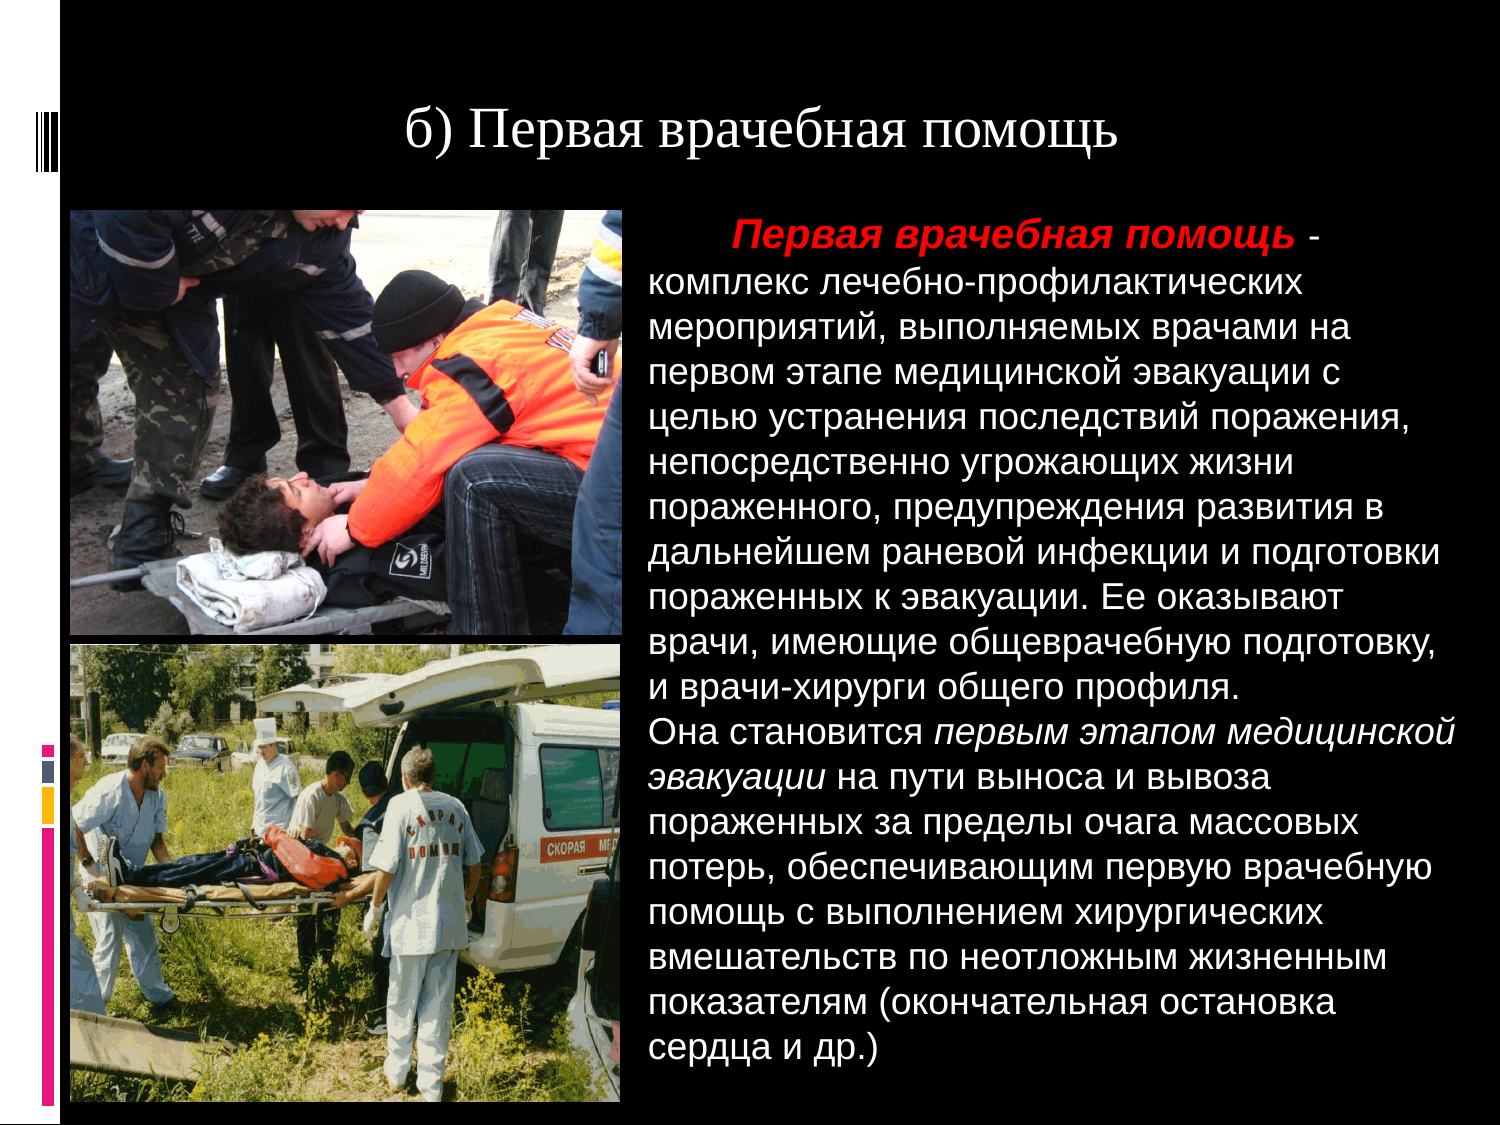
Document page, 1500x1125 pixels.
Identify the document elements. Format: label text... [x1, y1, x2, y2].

picture [70, 644, 620, 1102]
picture [70, 210, 622, 635]
text_box б) Первая врачебная помощь [93, 82, 1430, 168]
text_box Первая врачебная помощь - комплекс лечебно-профилактических мероприятий, выполняемых врачами на первом этапе медицинской эвакуации с целью устранения последствий поражения, непосредственно угрожающих жизни пораженного, предупреждения развития в дальнейшем раневой инфекции и подготовки пораженных к эвакуации. Ее оказывают врачи, имеющие общеврачебную подготовку, и врачи-хирурги общего профиля. Она становится первым этапом медицинской эвакуации на пути выноса и вывоза пораженных за пределы очага массовых потерь, обеспечивающим первую врачебную помощь с выполнением хирургических вмешательств по неотложным жизненным показателям (окончательная остановка сердца и др.) [632, 199, 1477, 1124]
